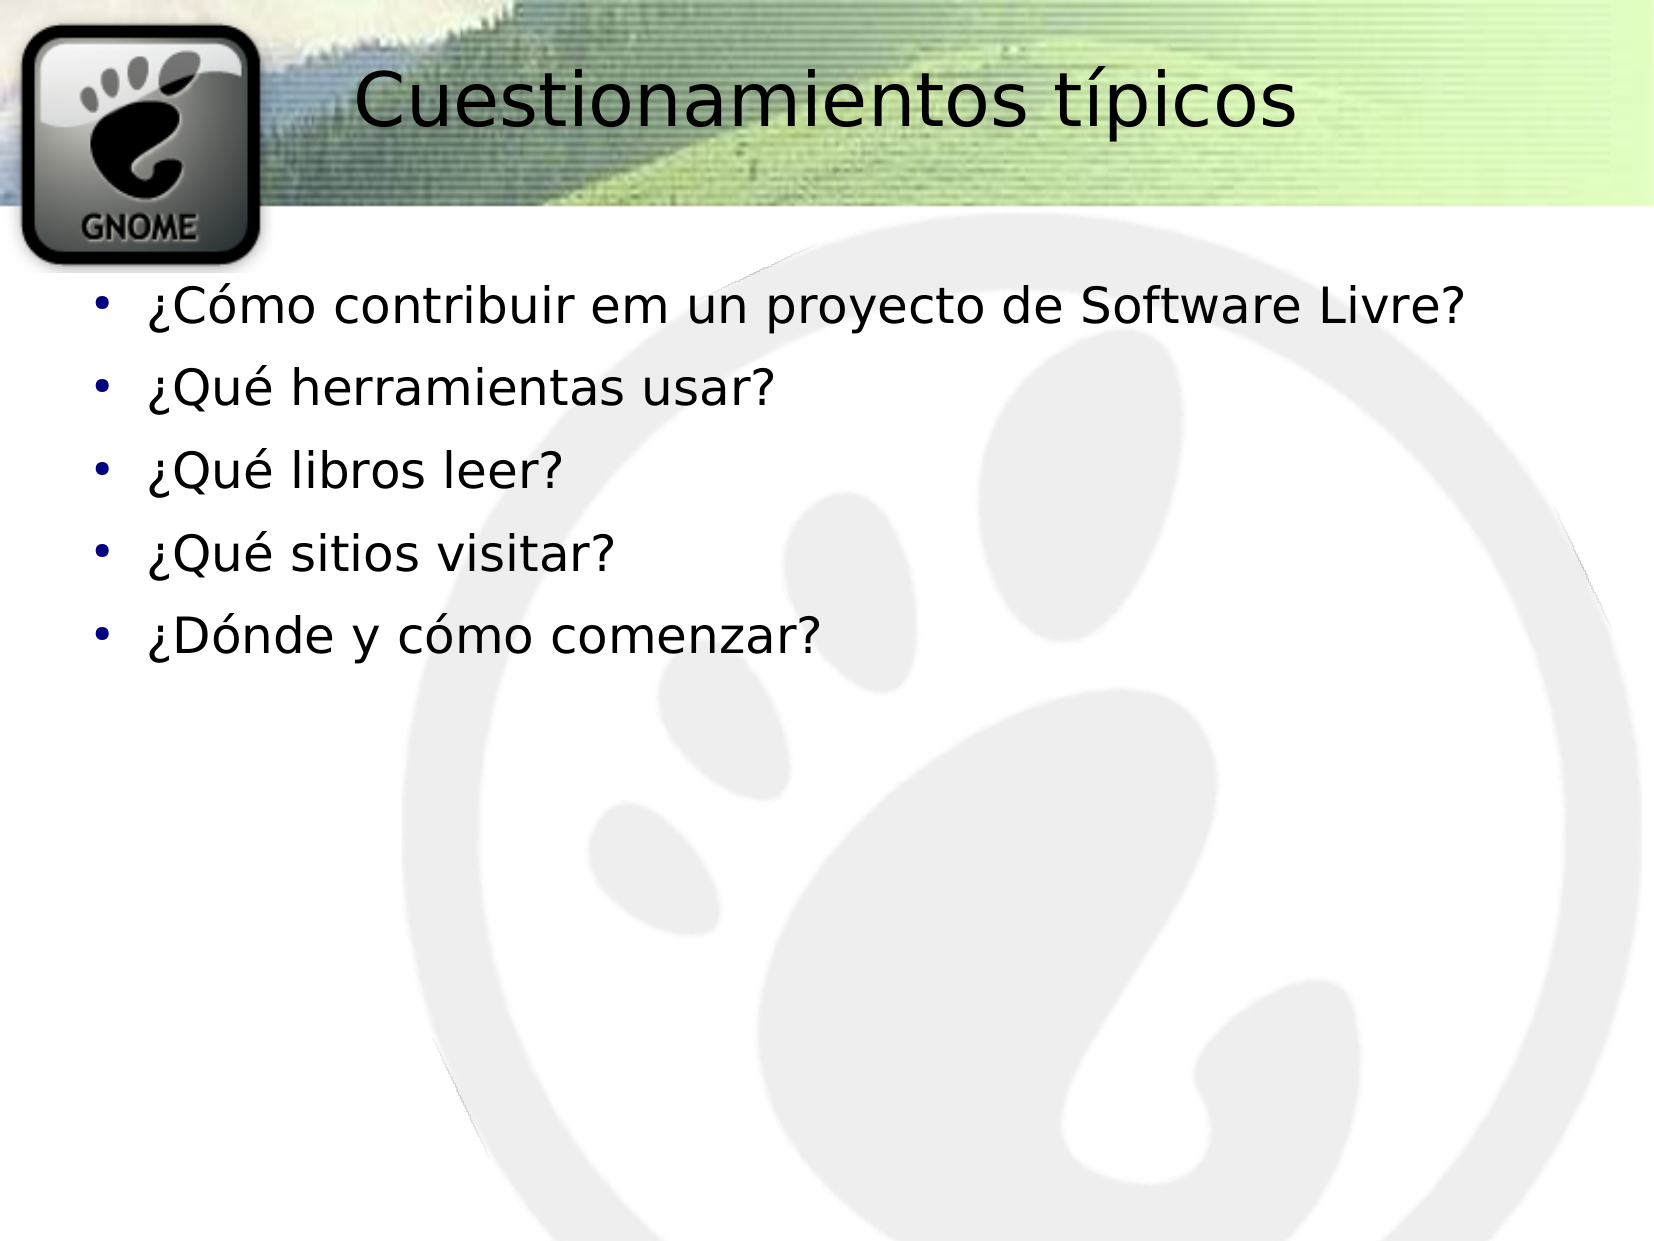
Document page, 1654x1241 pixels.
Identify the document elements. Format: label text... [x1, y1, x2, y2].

list ¿Cómo contribuir em un proyecto de Software Livre? ¿Qué herramientas usar? ¿Qué libros leer? ¿Qué sitios visitar? ¿Dónde y cómo comenzar? [59, 280, 1595, 1225]
picture [0, 0, 1654, 1241]
title Cuestionamientos típicos [0, 0, 1653, 207]
